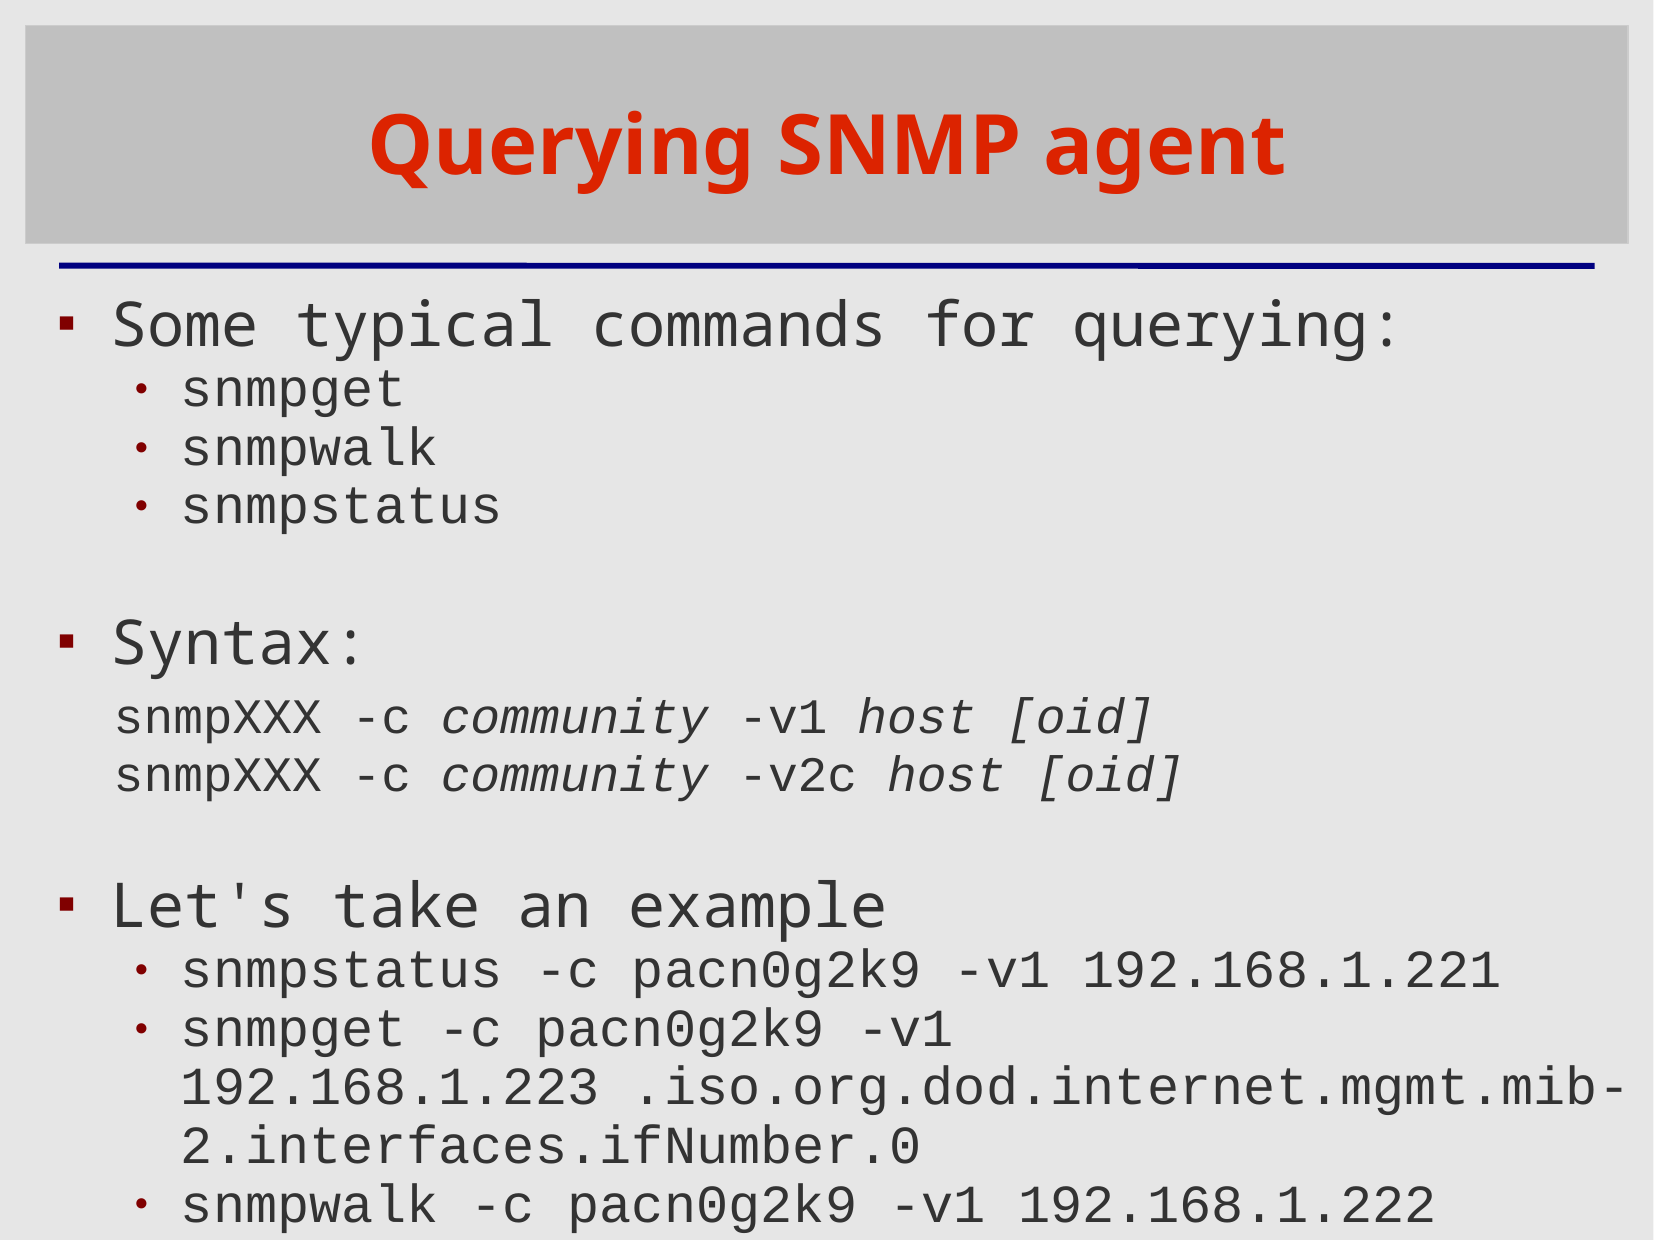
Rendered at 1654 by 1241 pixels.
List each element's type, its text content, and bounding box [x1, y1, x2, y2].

title Querying SNMP agent [121, 46, 1534, 253]
list Some typical commands for querying: snmpget snmpwalk snmpstatus Syntax: snmpXXX -c community -v1 host [oid] snmpXXX -c community -v2c host [oid] Let's take an example snmpstatus -c pacn0g2k9 -v1 192.168.1.221 snmpget -c pacn0g2k9 -v1 192.168.1.223 .iso.org.dod.internet.mgmt.mib-2.interfaces.ifNumber.0 snmpwalk -c pacn0g2k9 -v1 192.168.1.222 ifDescr [41, 286, 1636, 1241]
